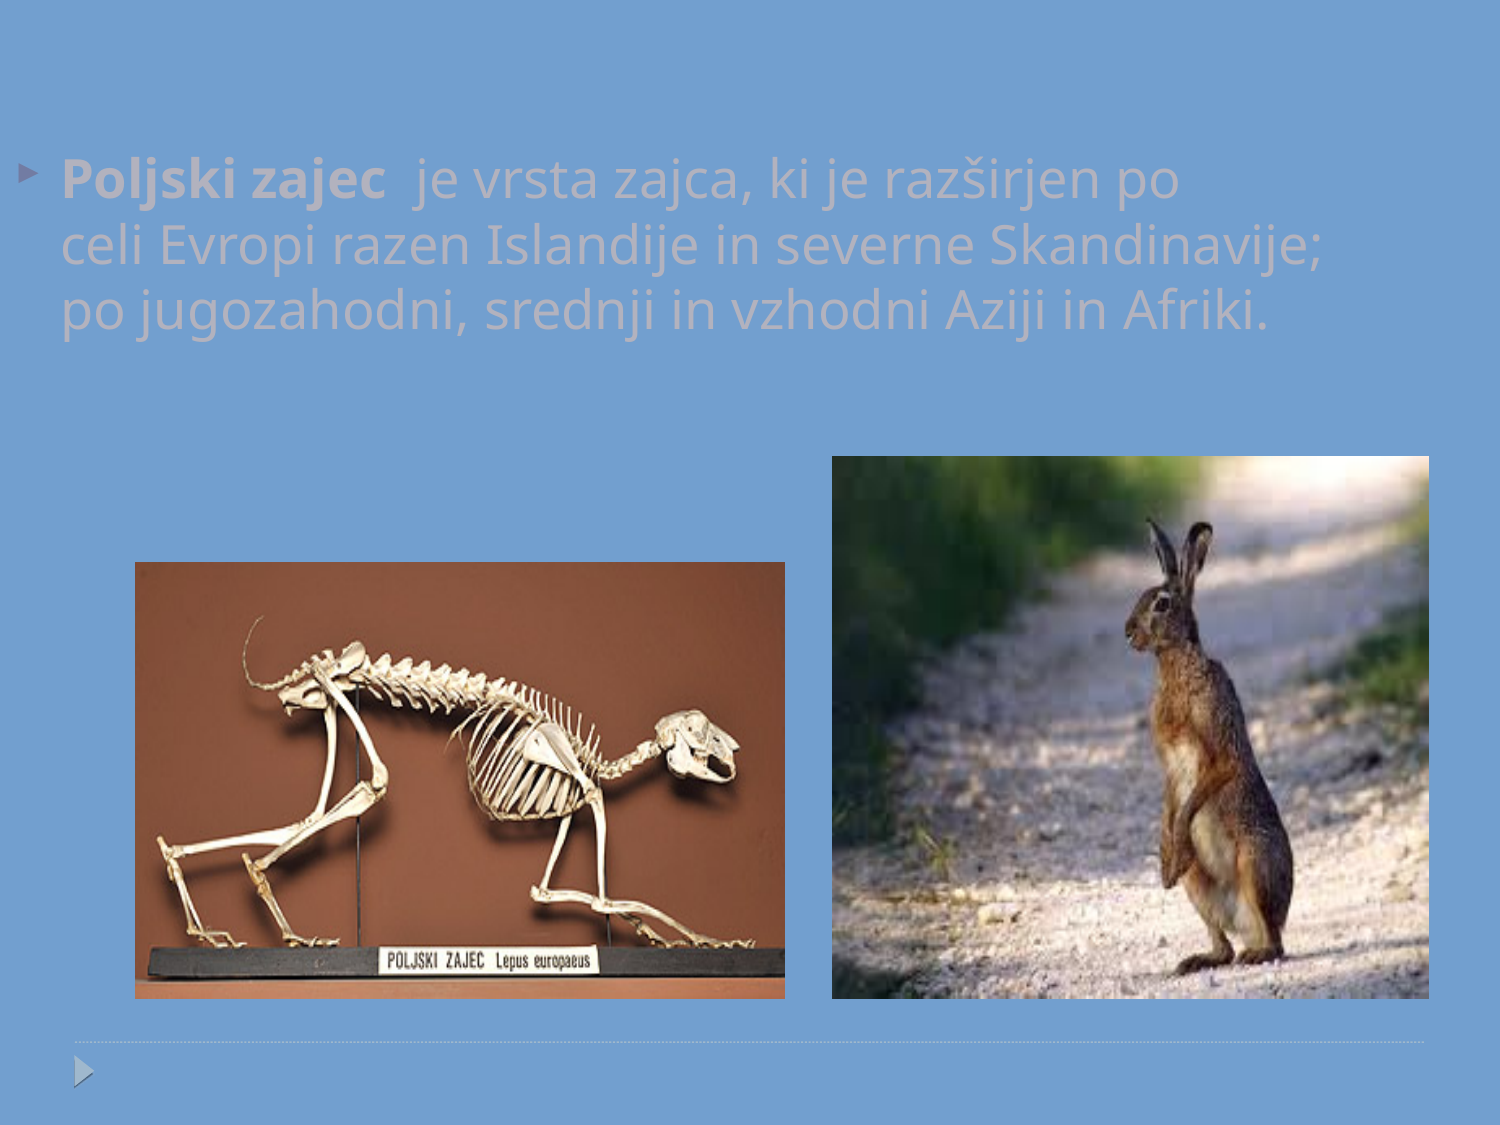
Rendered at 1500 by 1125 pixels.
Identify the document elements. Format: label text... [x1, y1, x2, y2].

list Poljski zajec je vrsta zajca, ki je razširjen po celi Evropi razen Islandije in severne Skandinavije; po jugozahodni, srednji in vzhodni Aziji in Afriki. [0, 137, 1350, 880]
picture [832, 456, 1429, 999]
picture [135, 562, 785, 999]
